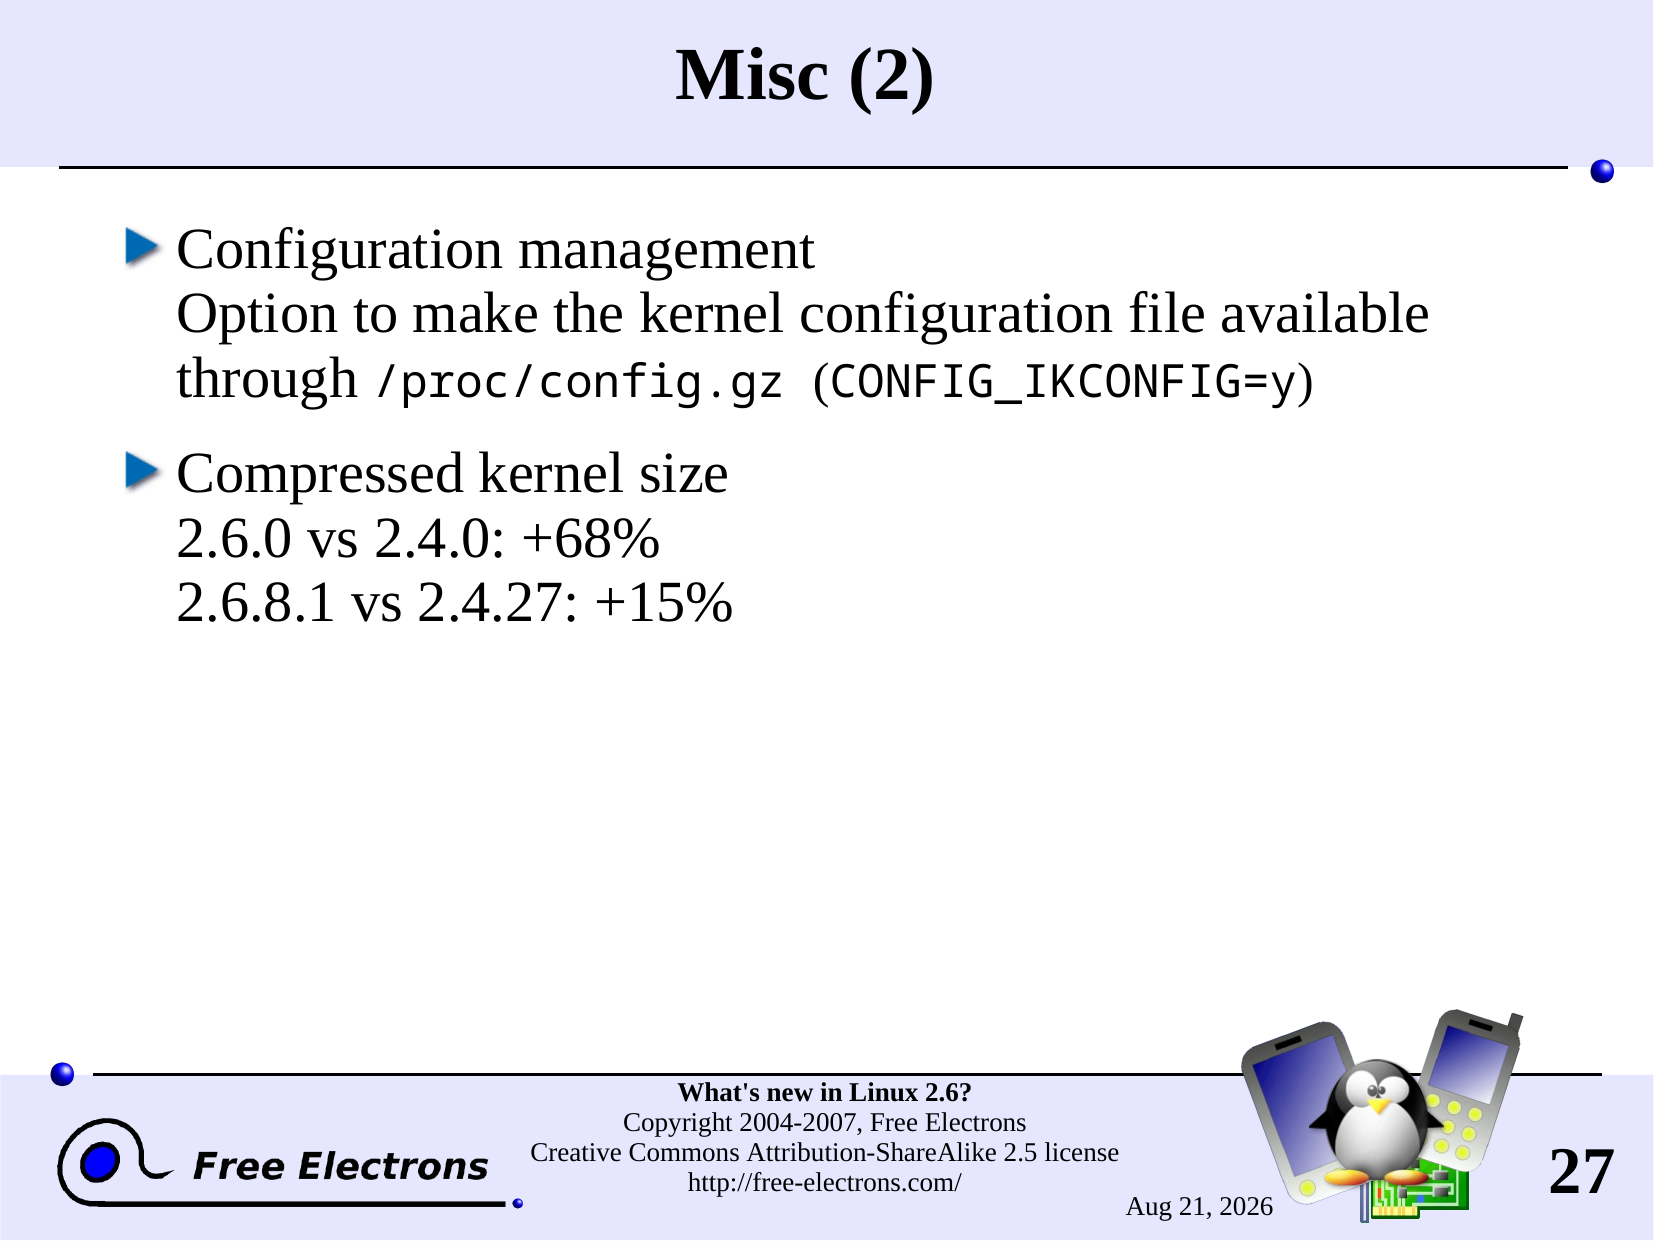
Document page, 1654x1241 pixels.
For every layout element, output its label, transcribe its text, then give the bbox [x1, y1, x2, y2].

title Misc (2) [60, 25, 1551, 124]
picture [1231, 1007, 1538, 1241]
picture [50, 1107, 527, 1216]
list Configuration management Option to make the kernel configuration file available through /proc/config.gz (CONFIG_IKCONFIG=y) Compressed kernel size 2.6.0 vs 2.4.0: +68% 2.6.8.1 vs 2.4.27: +15% [105, 216, 1518, 1066]
